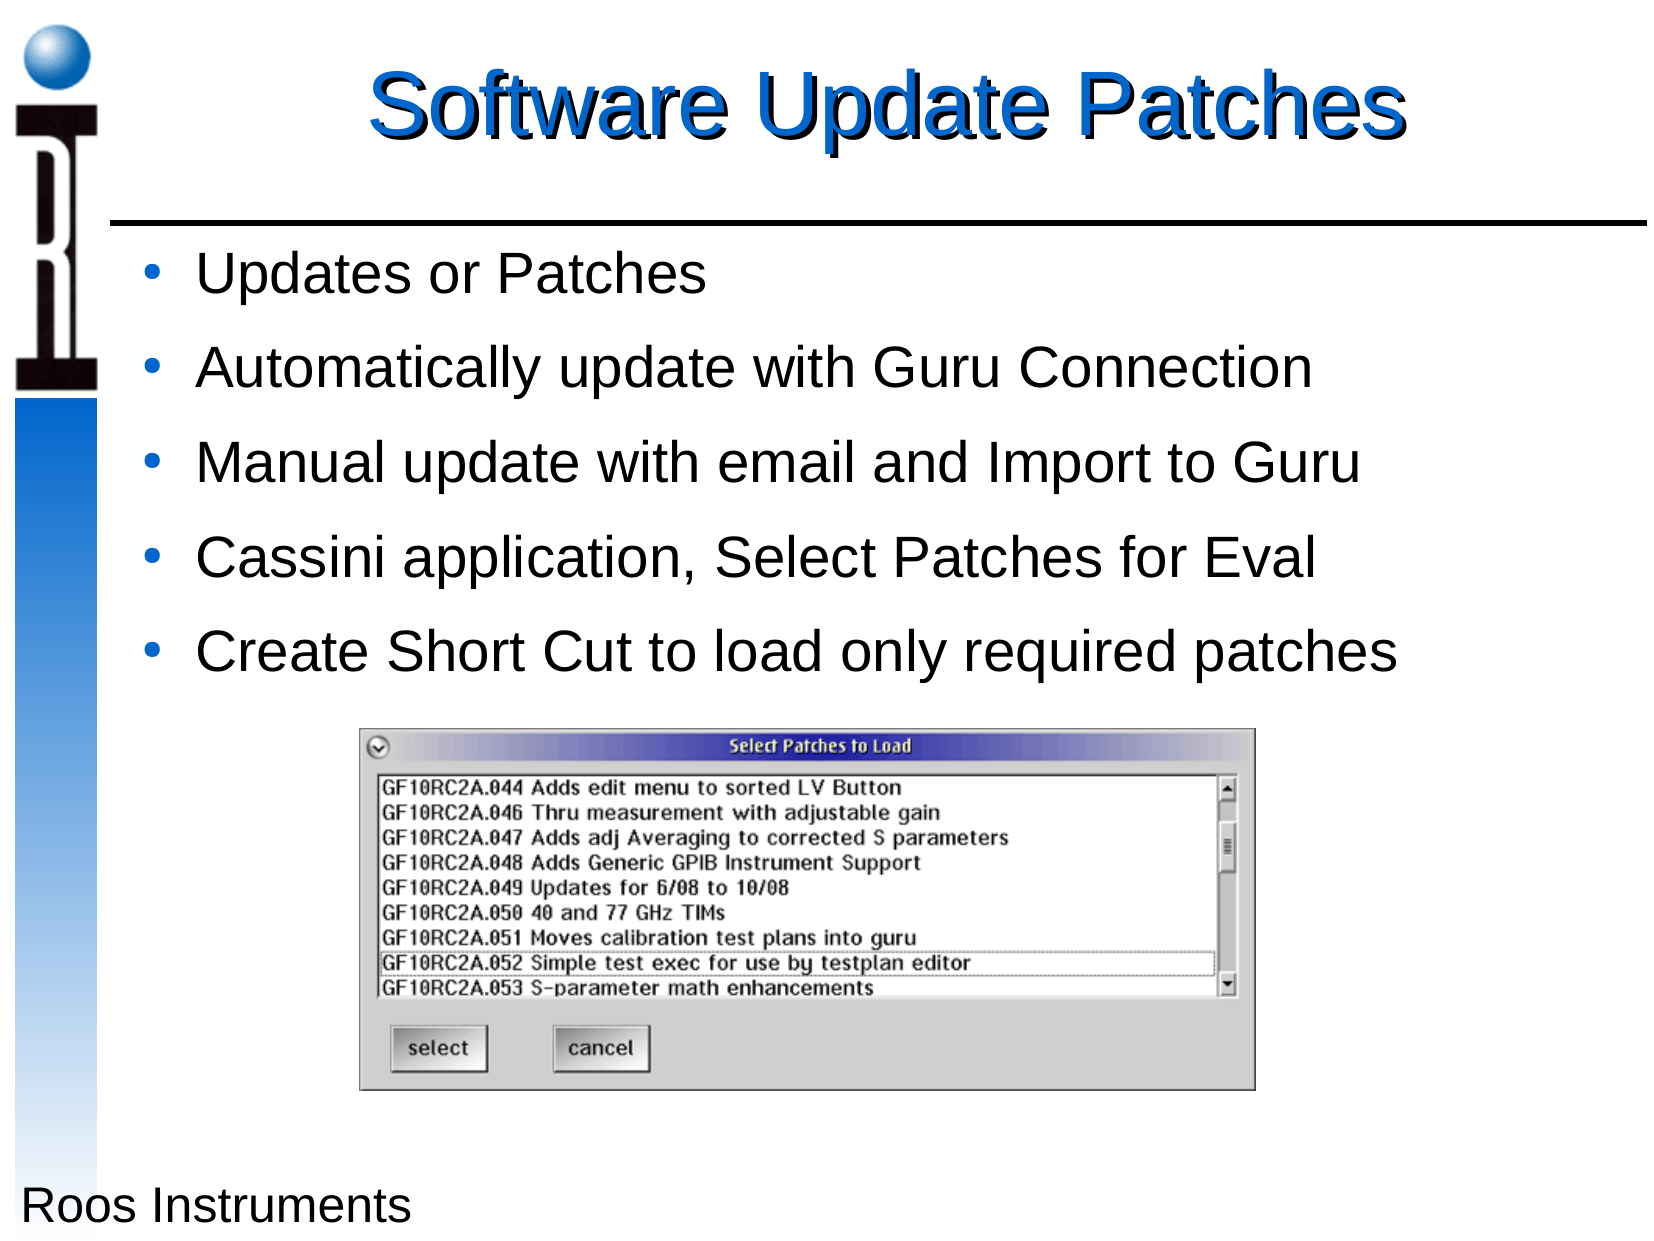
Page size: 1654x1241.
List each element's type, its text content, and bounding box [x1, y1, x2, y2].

list Updates or Patches Automatically update with Guru Connection Manual update with email and Import to Guru Cassini application, Select Patches for Eval Create Short Cut to load only required patches [124, 240, 1654, 1109]
title Software Update Patches [121, 0, 1654, 208]
picture [11, 20, 103, 398]
picture [359, 728, 1256, 1091]
